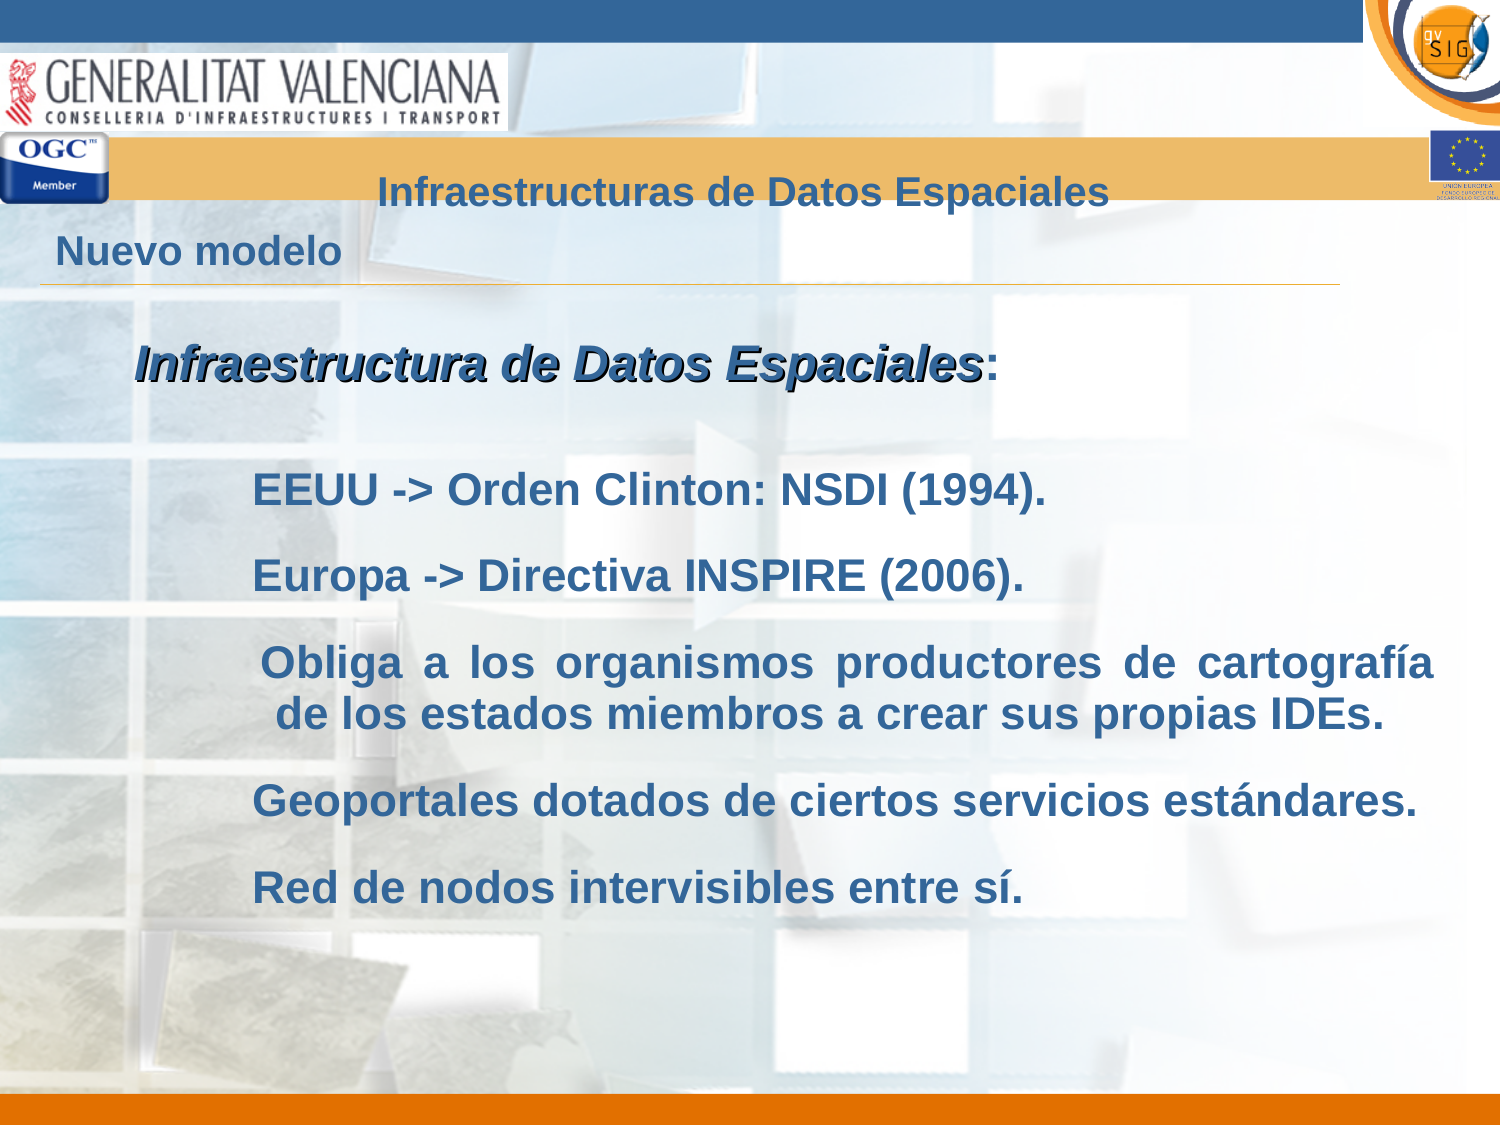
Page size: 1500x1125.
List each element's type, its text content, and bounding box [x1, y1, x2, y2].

text_box Nuevo modelo [40, 222, 1196, 286]
text_box Infraestructura de Datos Espaciales: EEUU -> Orden Clinton: NSDI (1994). Europa -> Directiva INSPIRE (2006). Obliga a los organismos productores de cartografía de los estados miembros a crear sus propias IDEs. Geoportales dotados de ciertos servicios estándares. Red de nodos intervisibles entre sí. [133, 348, 1435, 990]
picture [0, 53, 508, 131]
picture [0, 132, 109, 137]
text_box Infraestructuras de Datos Espaciales [0, 137, 1488, 203]
picture [1429, 129, 1500, 200]
picture [1363, 0, 1500, 127]
